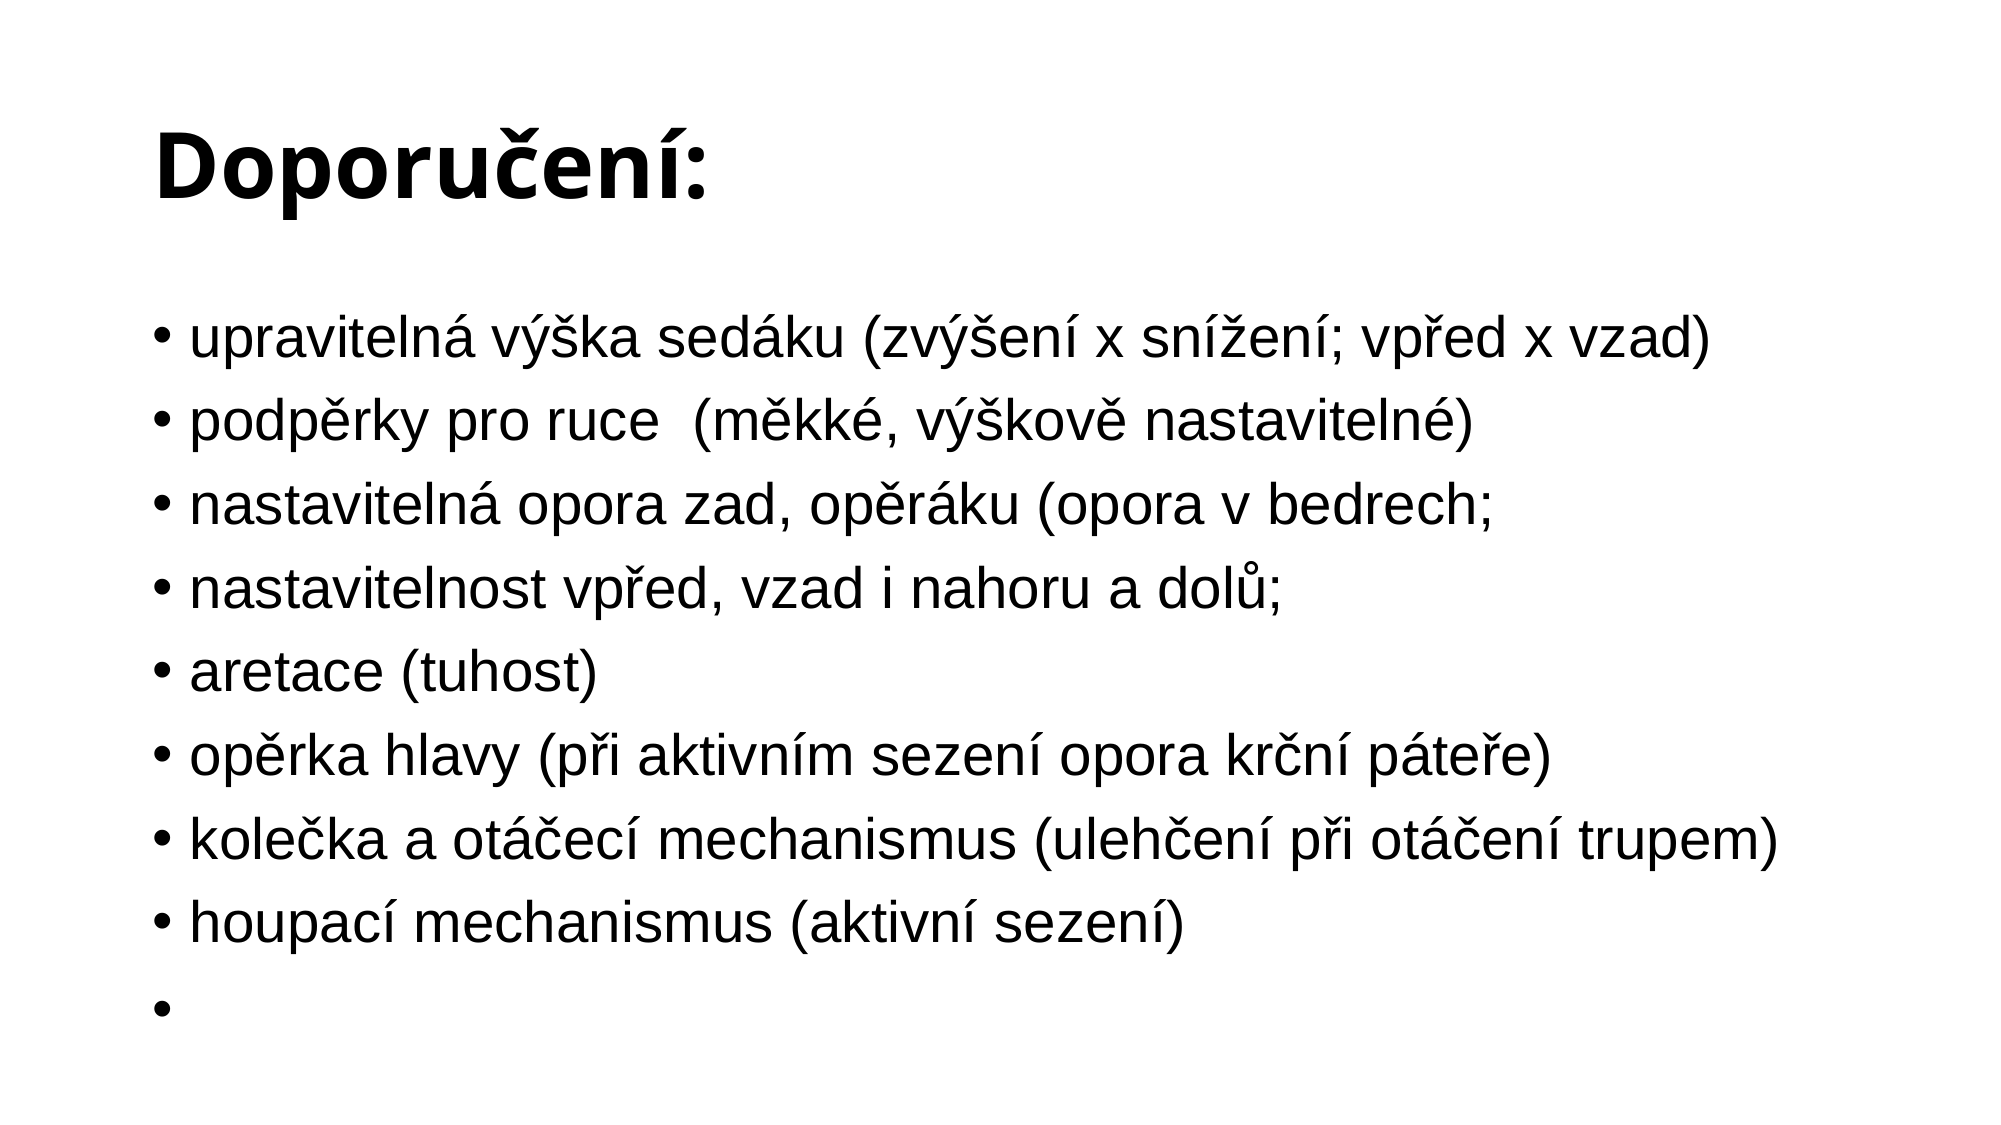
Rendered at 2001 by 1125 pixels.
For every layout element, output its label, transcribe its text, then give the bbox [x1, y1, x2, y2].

list upravitelná výška sedáku (zvýšení x snížení; vpřed x vzad) podpěrky pro ruce (měkké, výškově nastavitelné) nastavitelná opora zad, opěráku (opora v bedrech; nastavitelnost vpřed, vzad i nahoru a dolů; aretace (tuhost) opěrka hlavy (při aktivním sezení opora krční páteře) kolečka a otáčecí mechanismus (ulehčení při otáčení trupem) houpací mechanismus (aktivní sezení) [137, 299, 1863, 1014]
title Doporučení: [137, 59, 1863, 278]
